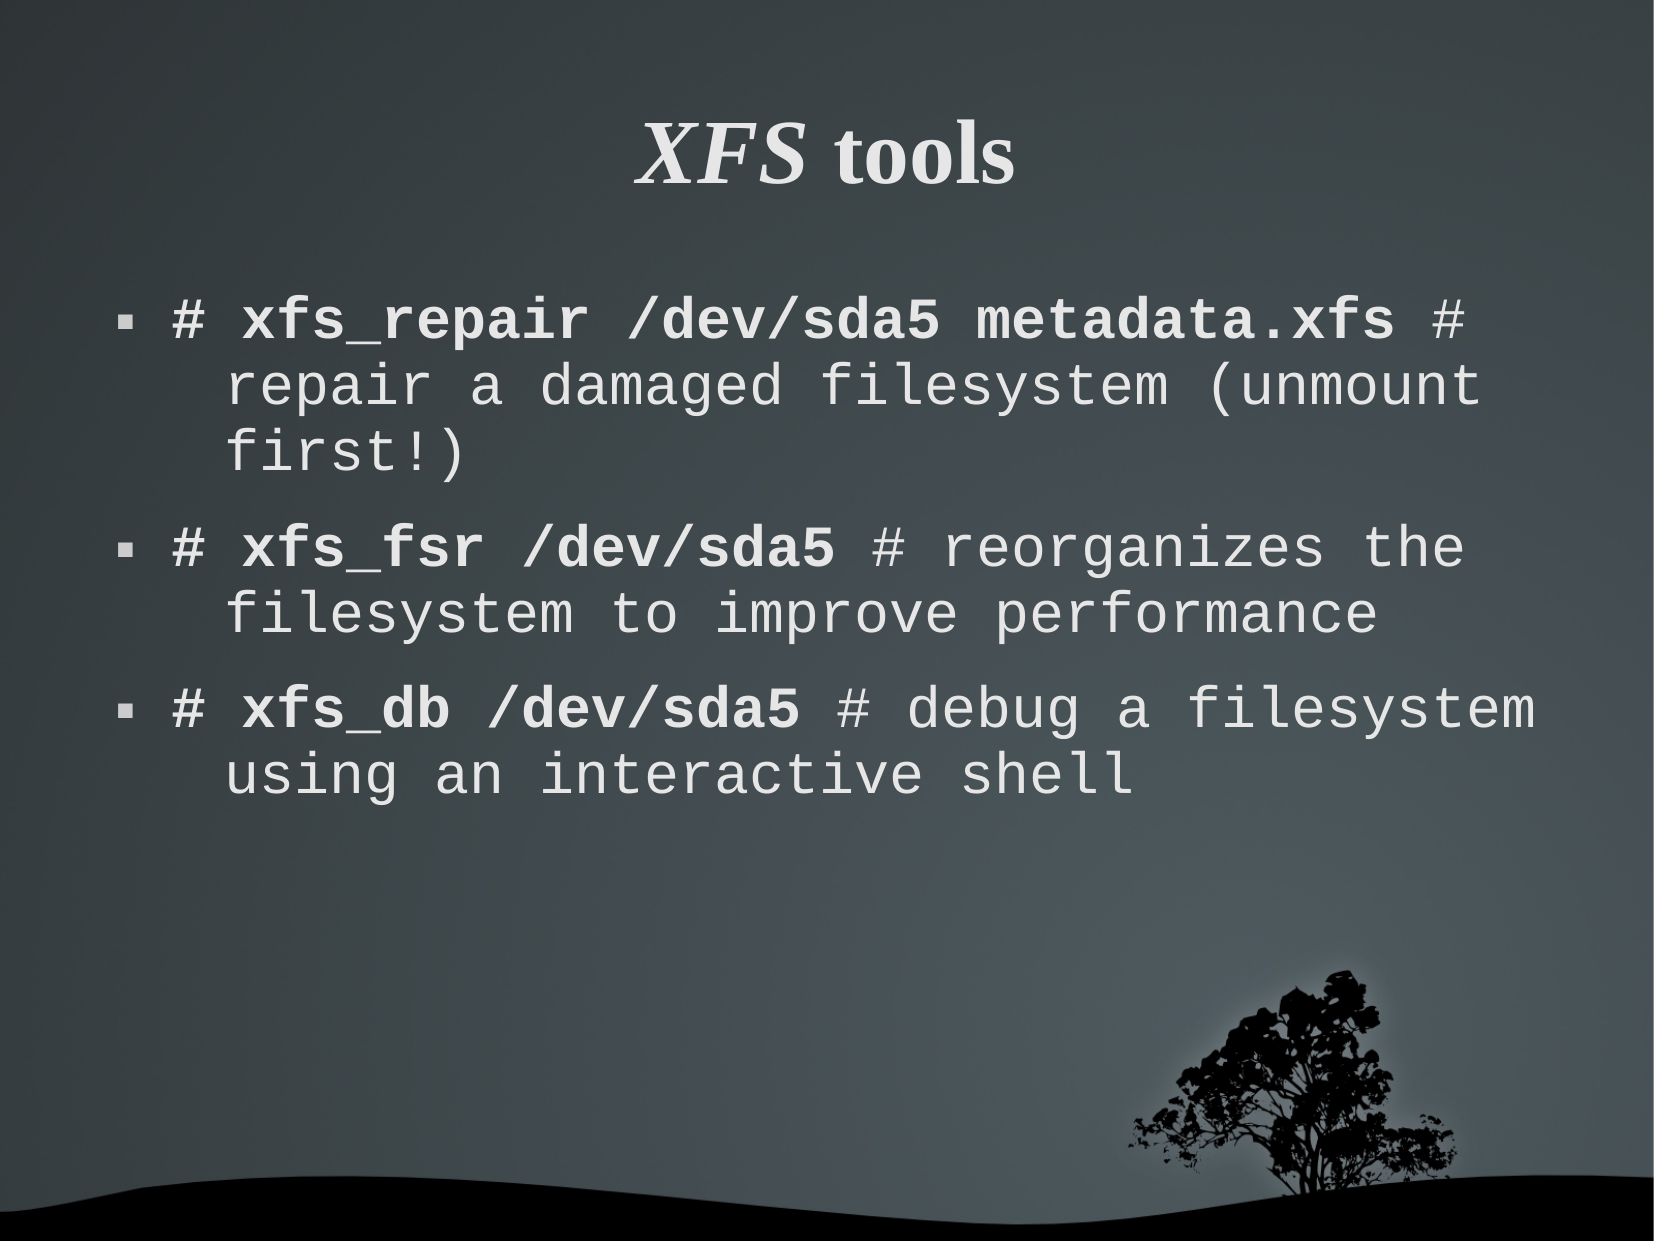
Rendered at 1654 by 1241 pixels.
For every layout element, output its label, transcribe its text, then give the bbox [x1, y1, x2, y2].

title XFS tools [82, 49, 1571, 257]
list # xfs_repair /dev/sda5 metadata.xfs # repair a damaged filesystem (unmount first!) # xfs_fsr /dev/sda5 # reorganizes the filesystem to improve performance # xfs_db /dev/sda5 # debug a filesystem using an interactive shell [82, 290, 1571, 1109]
picture [0, 0, 1654, 1241]
